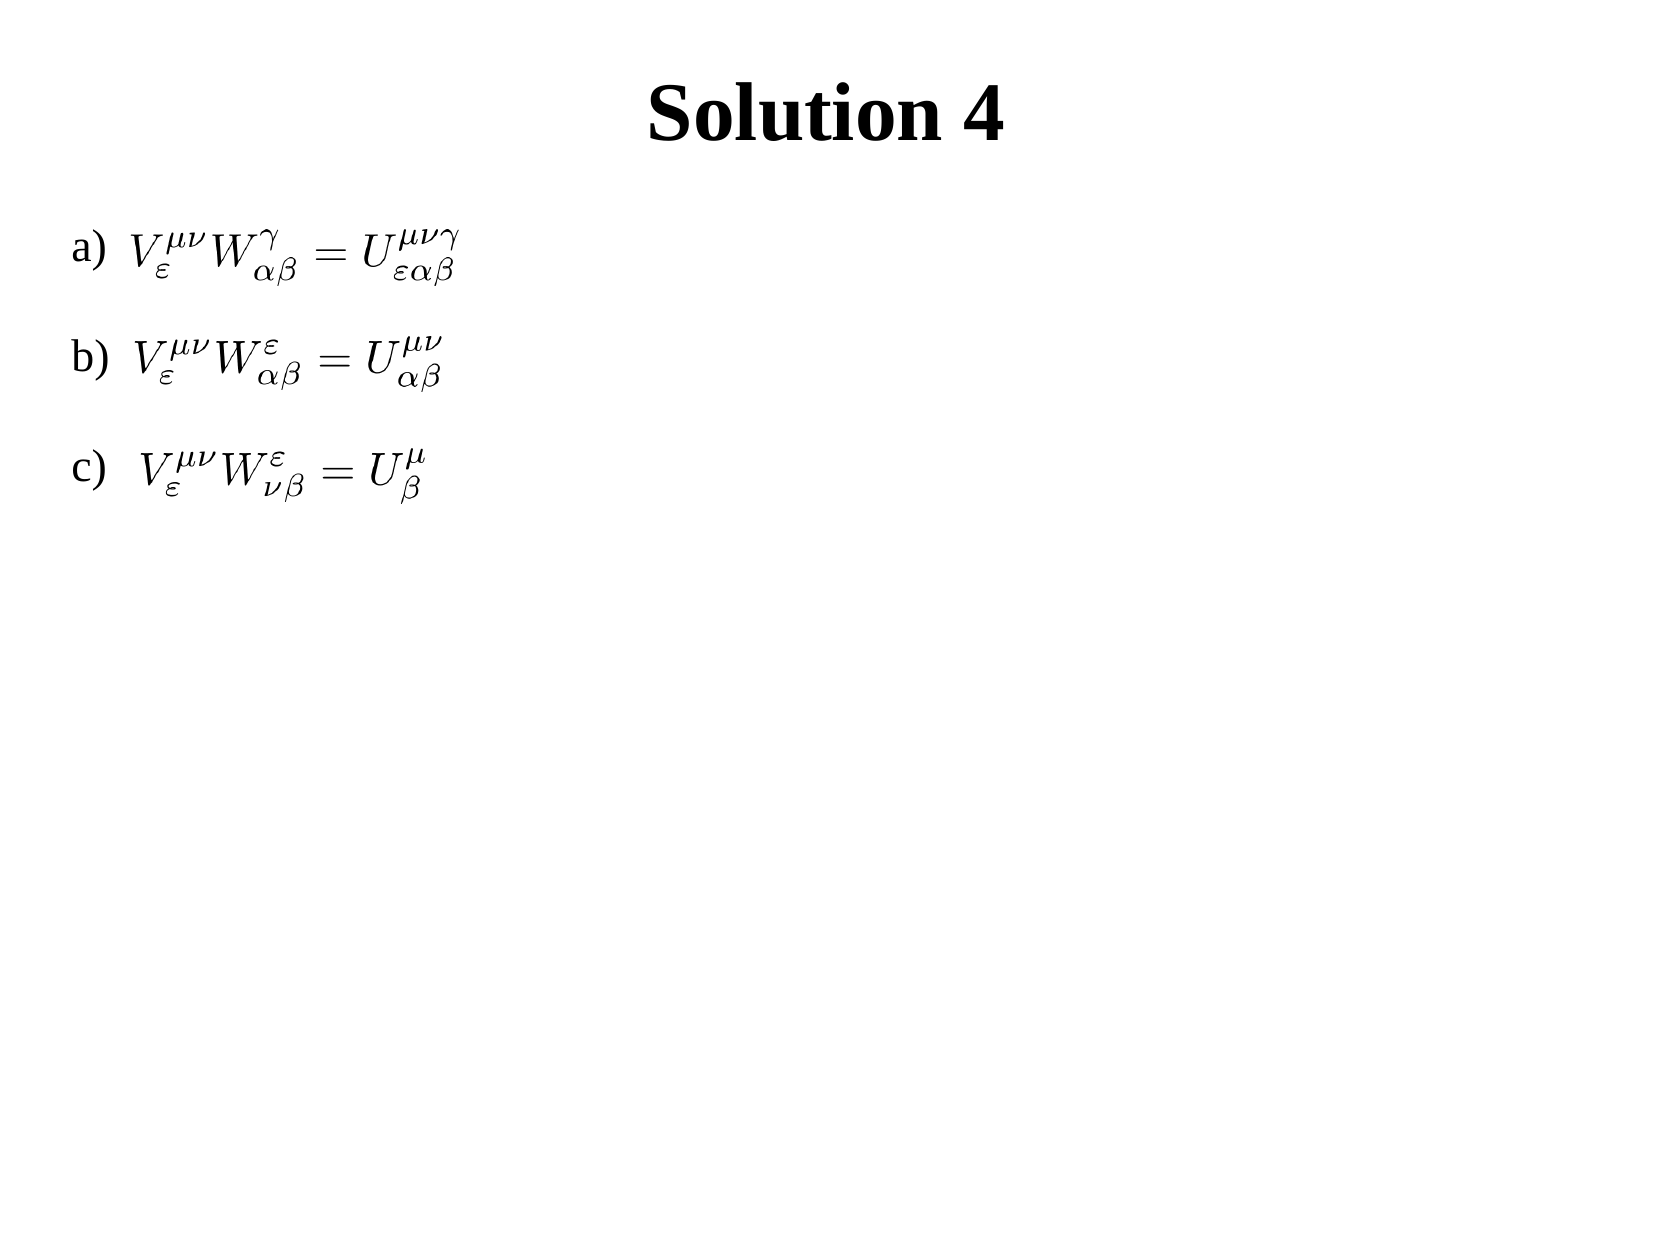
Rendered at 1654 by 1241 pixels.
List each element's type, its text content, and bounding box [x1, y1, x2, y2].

picture [130, 229, 459, 286]
picture [134, 336, 442, 392]
list [56, 153, 1605, 499]
title Solution 4 [82, 49, 1571, 153]
picture [140, 448, 425, 505]
